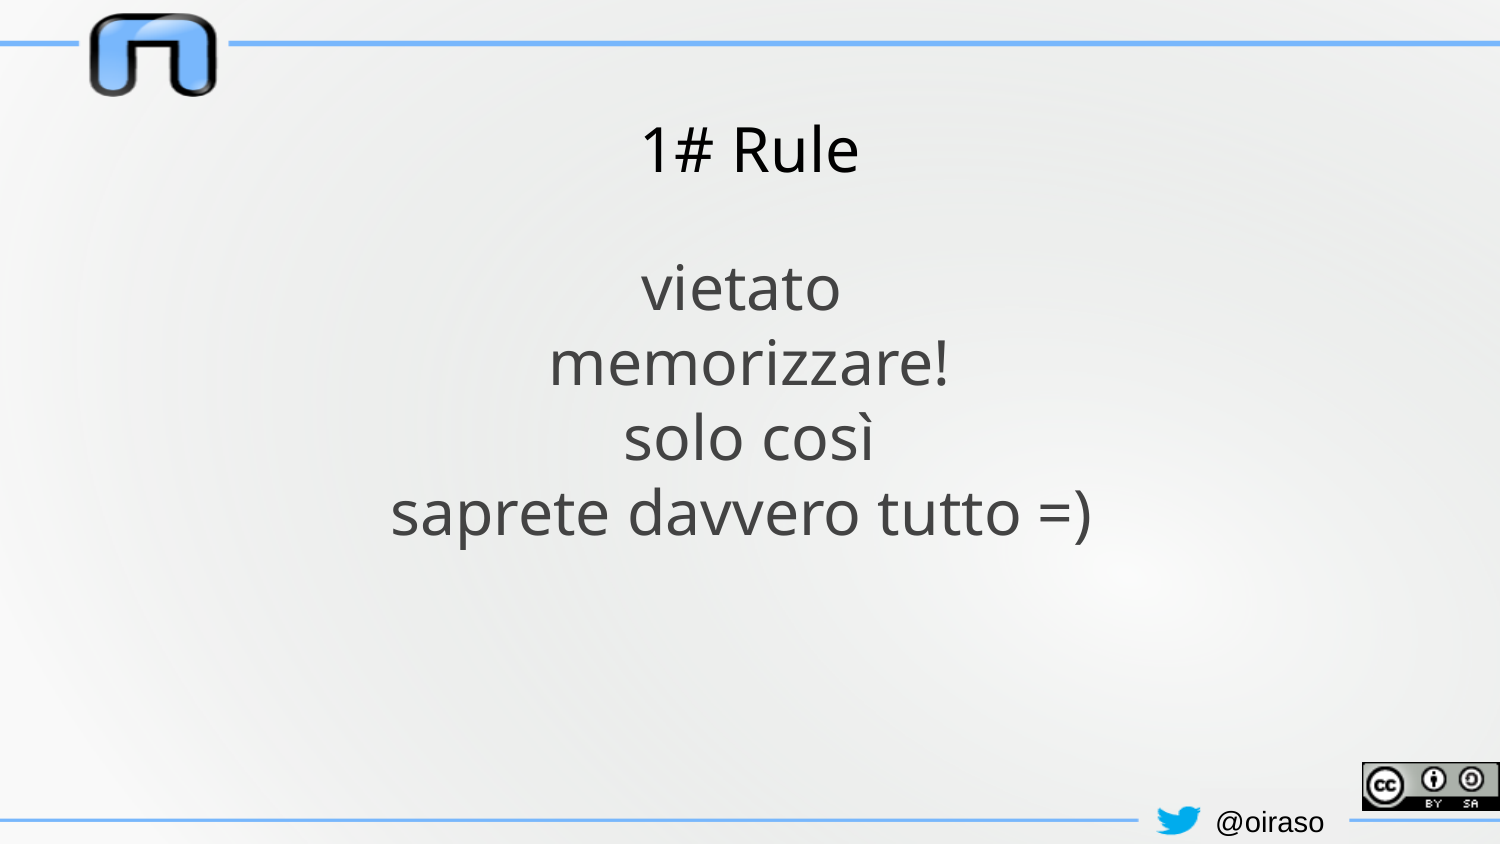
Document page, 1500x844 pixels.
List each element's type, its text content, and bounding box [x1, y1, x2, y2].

picture [0, 0, 1500, 844]
text_box @oirasor [1200, 788, 1350, 844]
title 1# Rule [112, 107, 1388, 200]
subtitle vietato memorizzare! solo così saprete davvero tutto =) [112, 232, 1388, 674]
